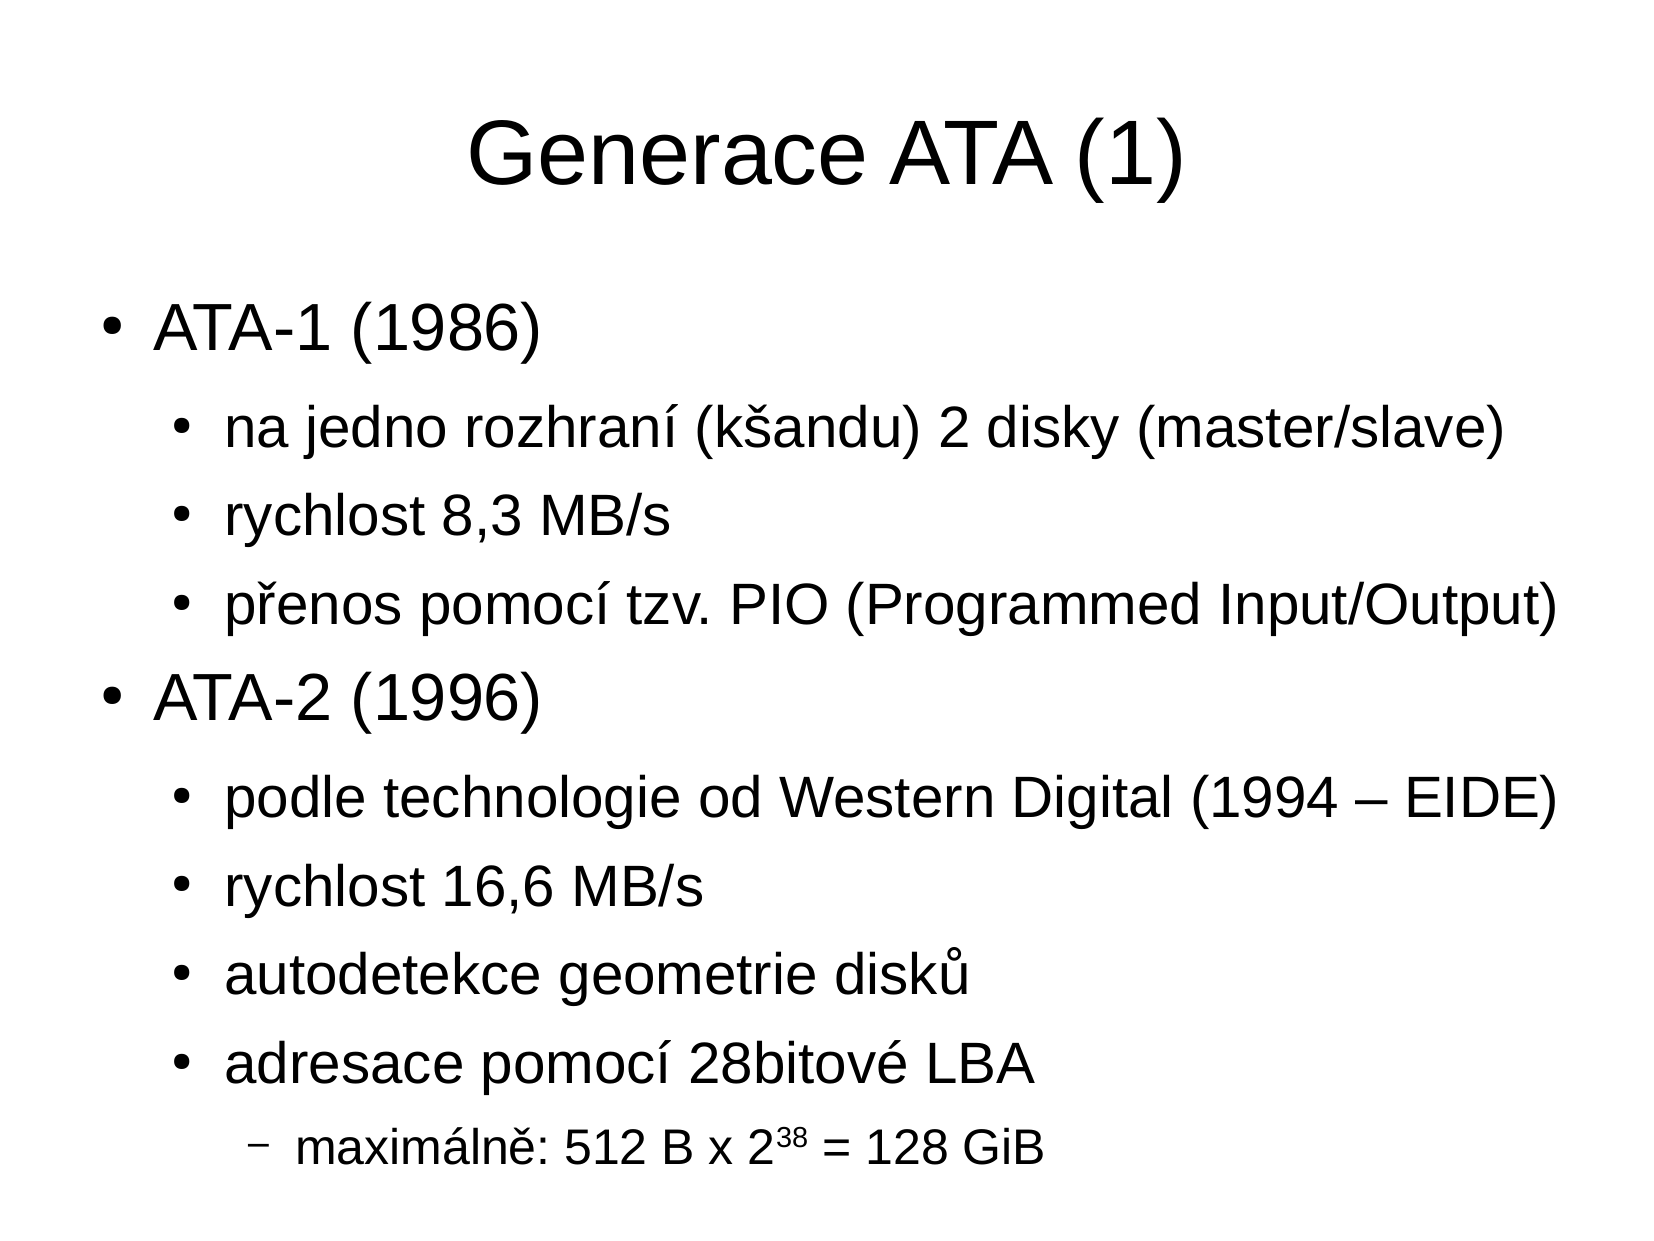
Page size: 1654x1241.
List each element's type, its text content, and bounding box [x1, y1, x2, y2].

list ATA-1 (1986) na jedno rozhraní (kšandu) 2 disky (master/slave) rychlost 8,3 MB/s přenos pomocí tzv. PIO (Programmed Input/Output) ATA-2 (1996) podle technologie od Western Digital (1994 – EIDE) rychlost 16,6 MB/s autodetekce geometrie disků adresace pomocí 28bitové LBA maximálně: 512 B x 238 = 128 GiB [82, 290, 1571, 1178]
title Generace ATA (1) [82, 56, 1571, 250]
